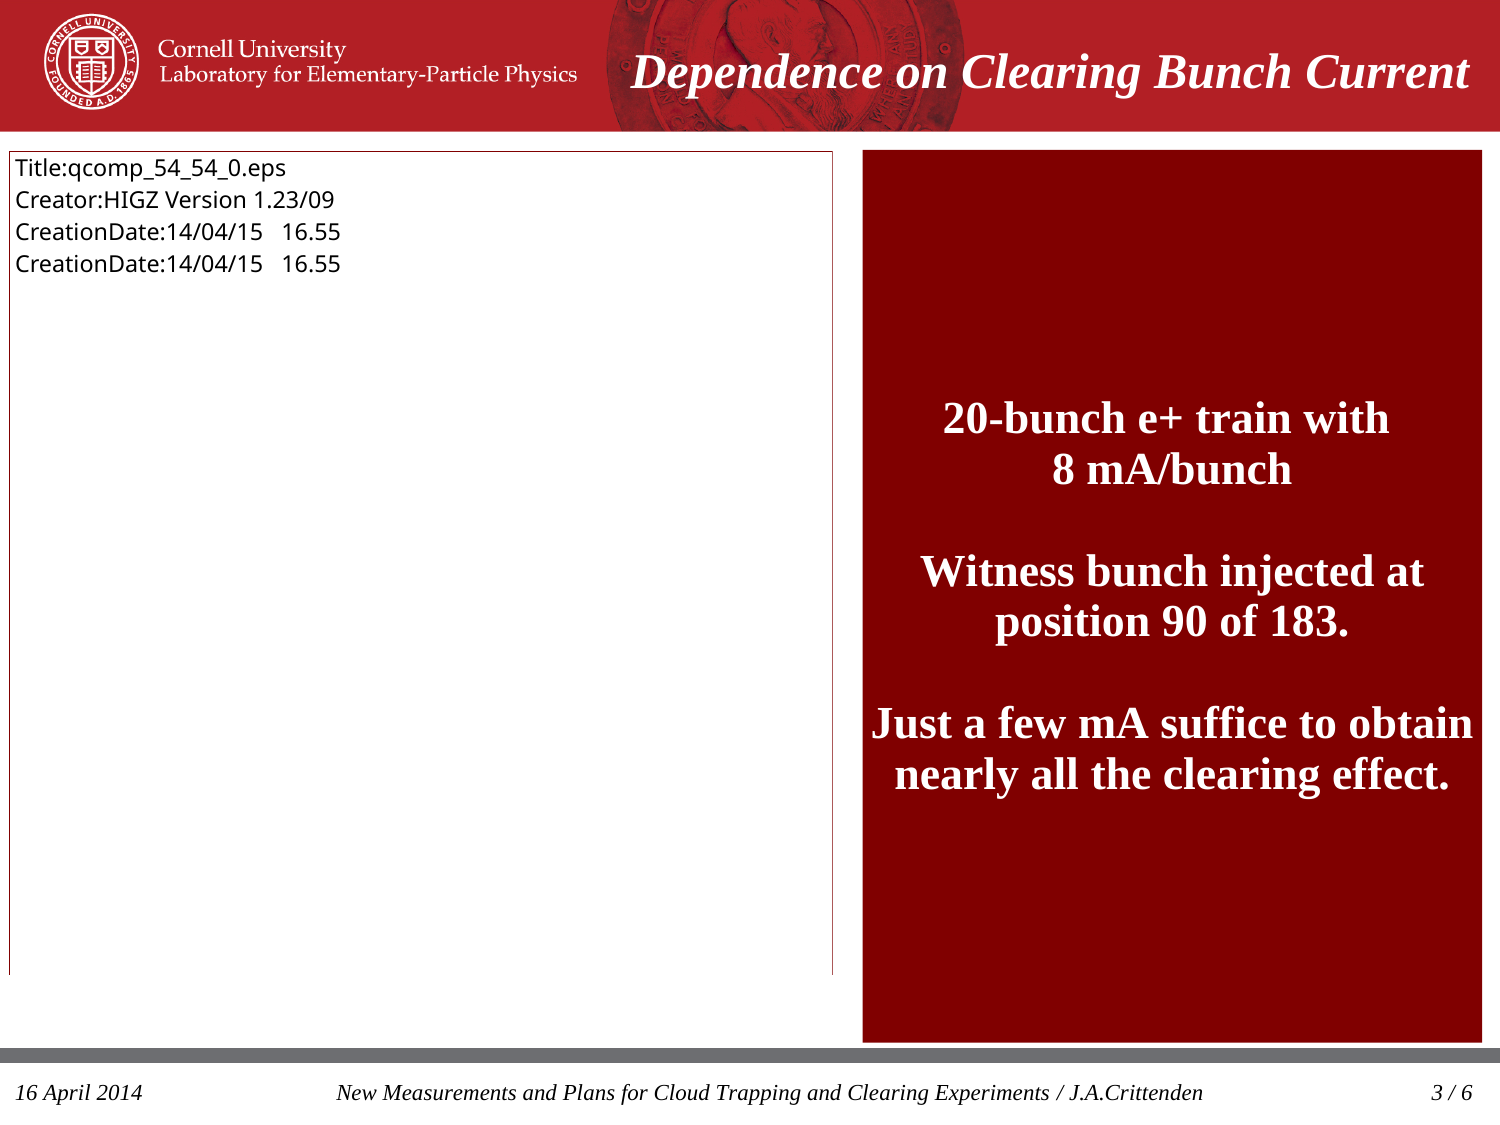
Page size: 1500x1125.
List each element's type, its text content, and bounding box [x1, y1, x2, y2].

picture [7, 149, 833, 976]
picture [0, 0, 1500, 132]
title Dependence on Clearing Bunch Current [600, 7, 1500, 136]
text_box 20-bunch e+ train with 8 mA/bunch Witness bunch injected at position 90 of 183. Just a few mA suffice to obtain nearly all the clearing effect. [862, 149, 1483, 1043]
